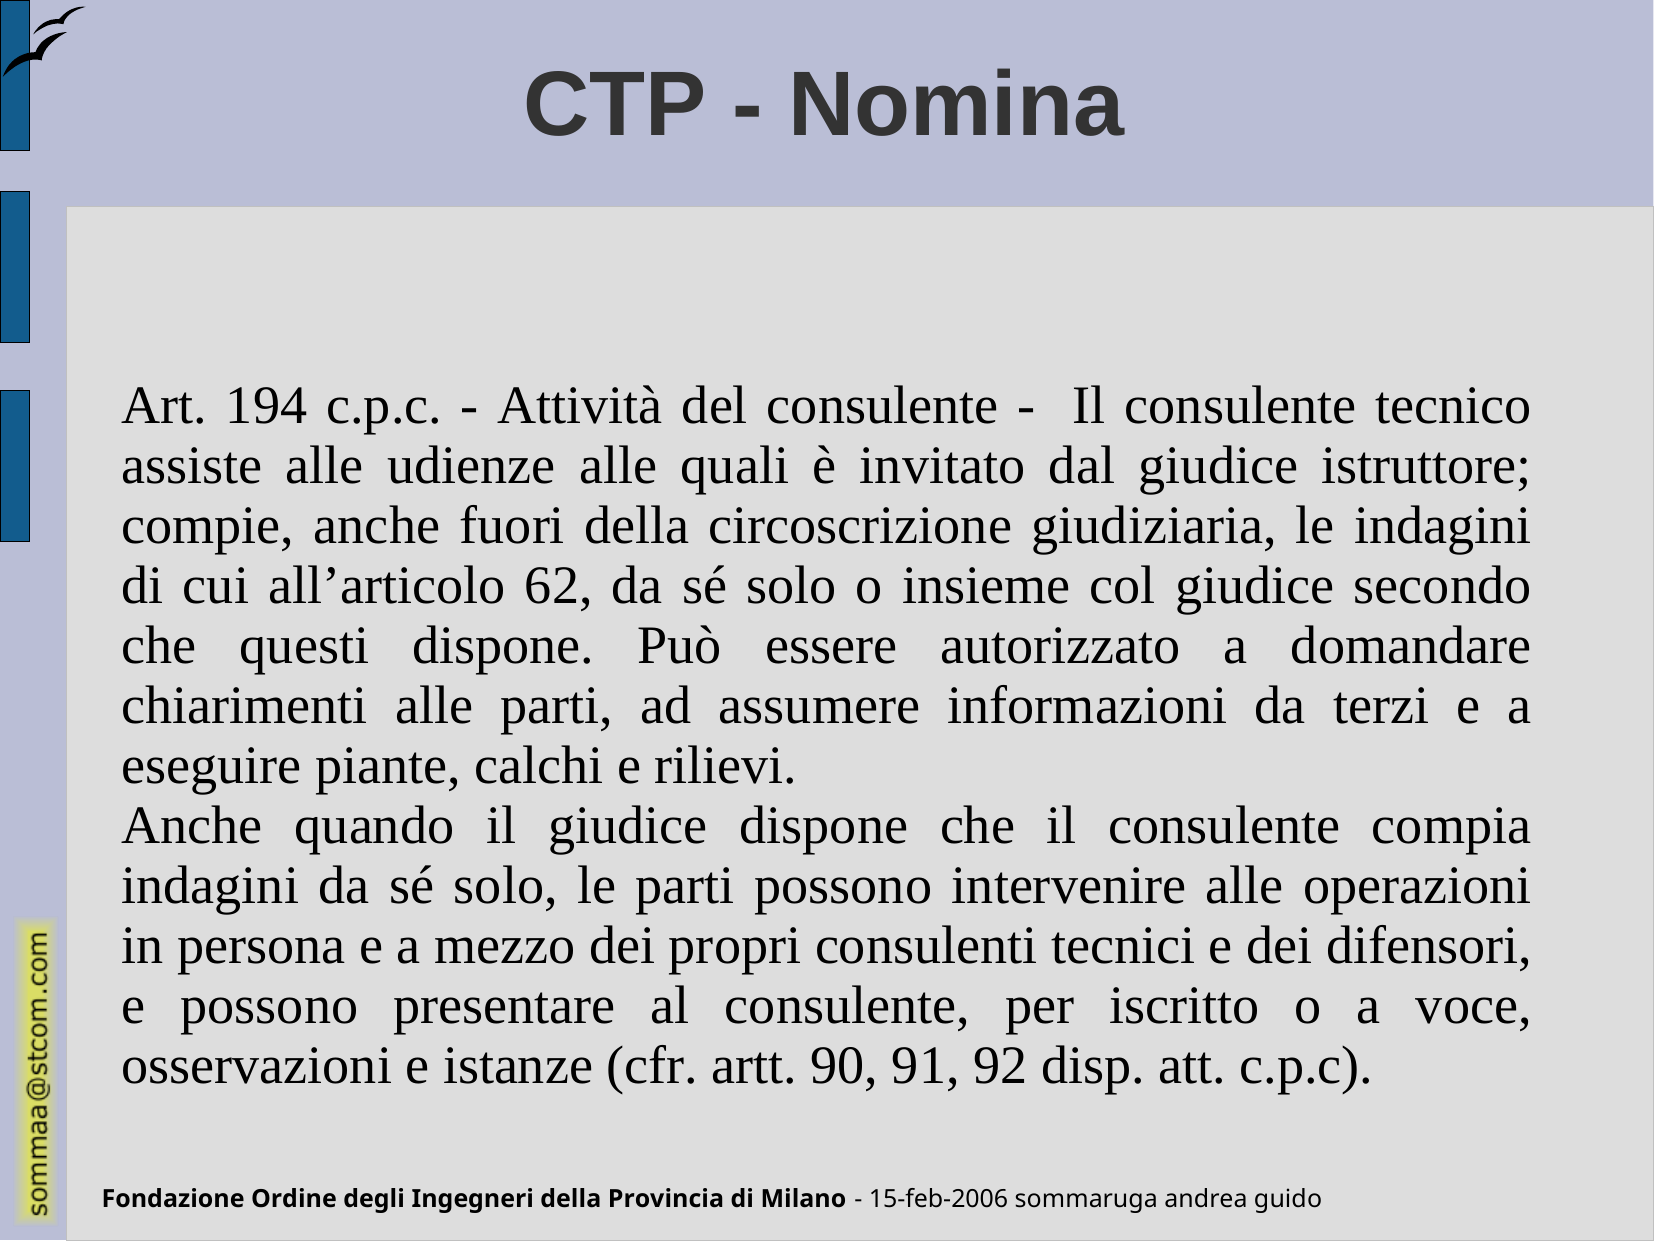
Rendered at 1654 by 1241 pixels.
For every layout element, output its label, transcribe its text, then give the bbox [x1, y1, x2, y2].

picture [12, 915, 60, 1228]
subtitle Art. 194 c.p.c. - Attività del consulente - Il consulente tecnico assiste alle udienze alle quali è invitato dal giudice istruttore; compie, anche fuori della circoscrizione giudiziaria, le indagini di cui all’articolo 62, da sé solo o insieme col giudice secondo che questi dispone. Può essere autorizzato a domandare chiarimenti alle parti, ad assumere informazioni da terzi e a eseguire piante, calchi e rilievi. Anche quando il giudice dispone che il consulente compia indagini da sé solo, le parti possono intervenire alle operazioni in persona e a mezzo dei propri consulenti tecnici e dei difensori, e possono presentare al consulente, per iscritto o a voce, osservazioni e istanze (cfr. artt. 90, 91, 92 disp. att. c.p.c). [121, 344, 1534, 1127]
title CTP - Nomina [118, 0, 1531, 208]
